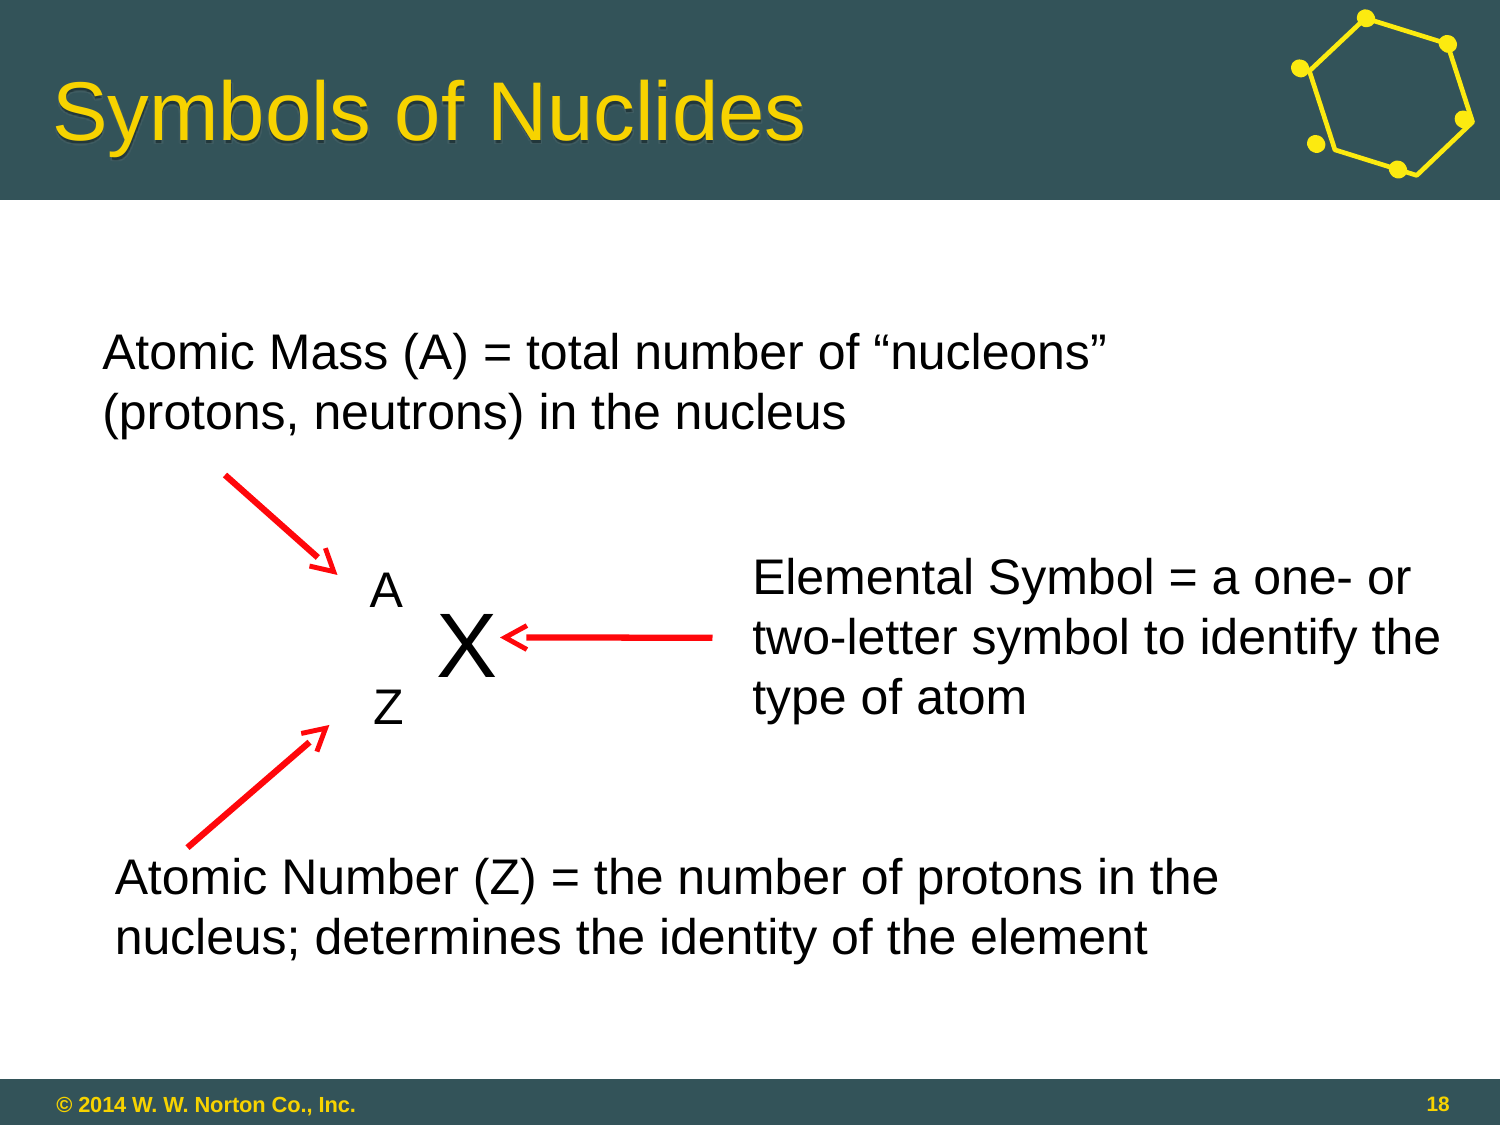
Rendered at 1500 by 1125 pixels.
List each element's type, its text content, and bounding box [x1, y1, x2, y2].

text_box Atomic Mass (A) = total number of “nucleons” (protons, neutrons) in the nucleus [87, 312, 1313, 448]
text_box A [354, 549, 418, 625]
slide_number <number> [1411, 1086, 1468, 1119]
text_box Z [358, 667, 419, 742]
text_box X [421, 578, 513, 704]
text_box Atomic Number (Z) = the number of protons in the nucleus; determines the identity of the element [99, 837, 1368, 973]
title Symbols of Nuclides [37, 19, 1118, 195]
text_box Elemental Symbol = a one- or two-letter symbol to identify the type of atom [737, 537, 1463, 733]
